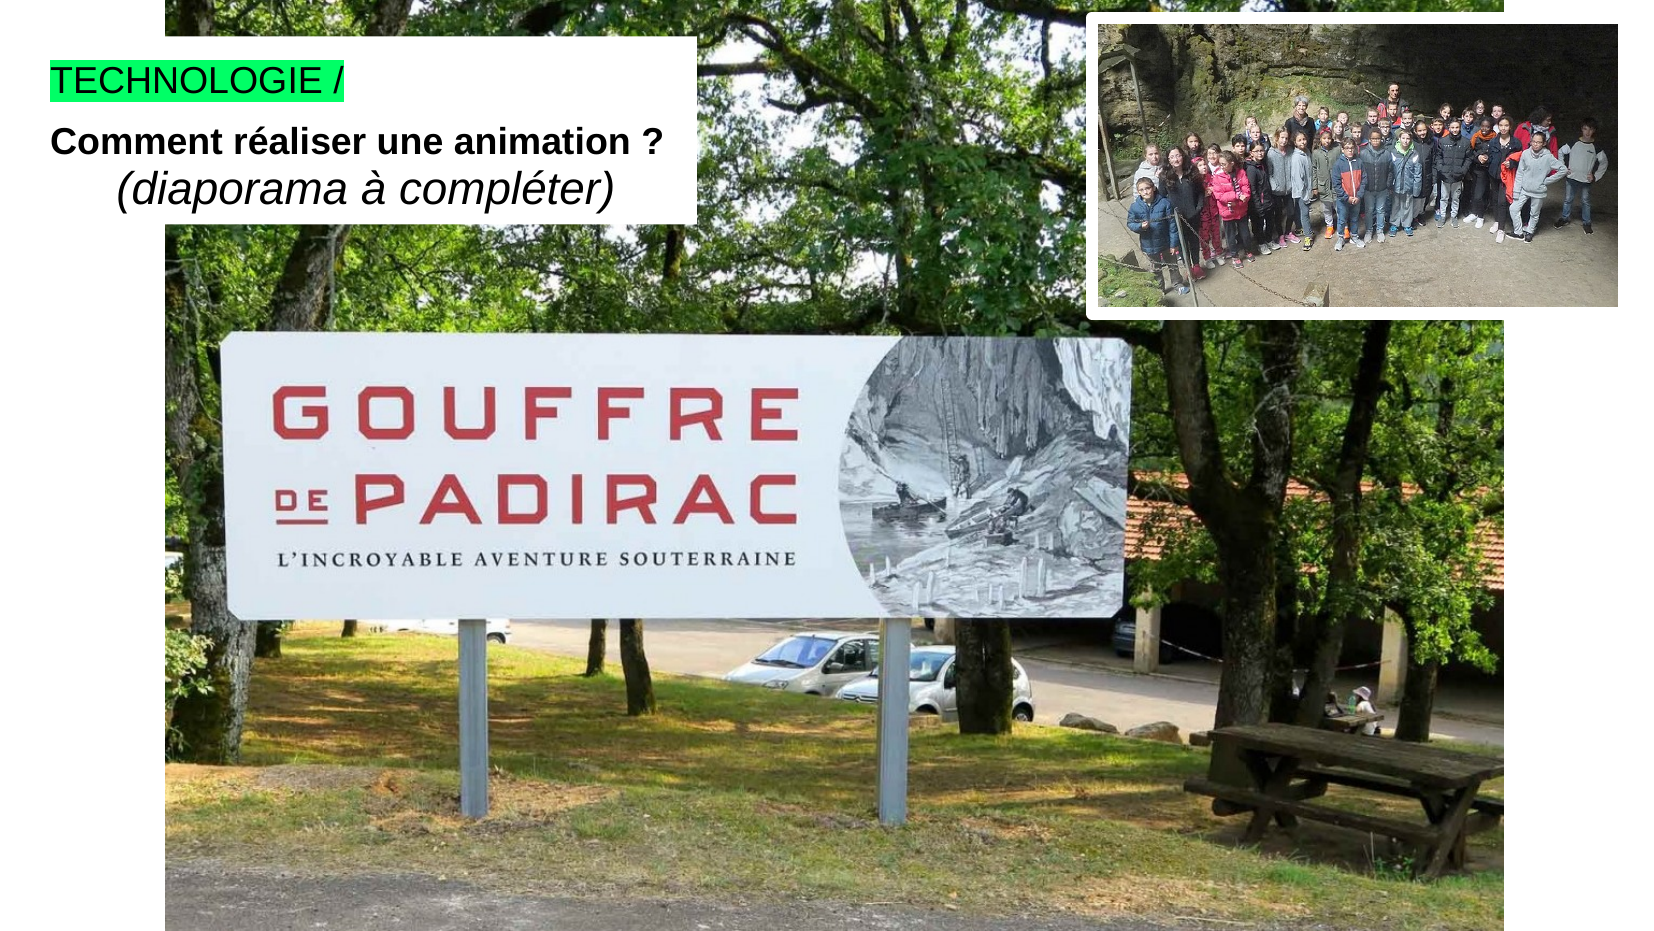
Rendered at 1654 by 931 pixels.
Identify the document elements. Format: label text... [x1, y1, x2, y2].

picture [165, 0, 1504, 931]
picture [1098, 24, 1619, 308]
text_box TECHNOLOGIE / Comment réaliser une animation ? (diaporama à compléter) [35, 36, 697, 225]
